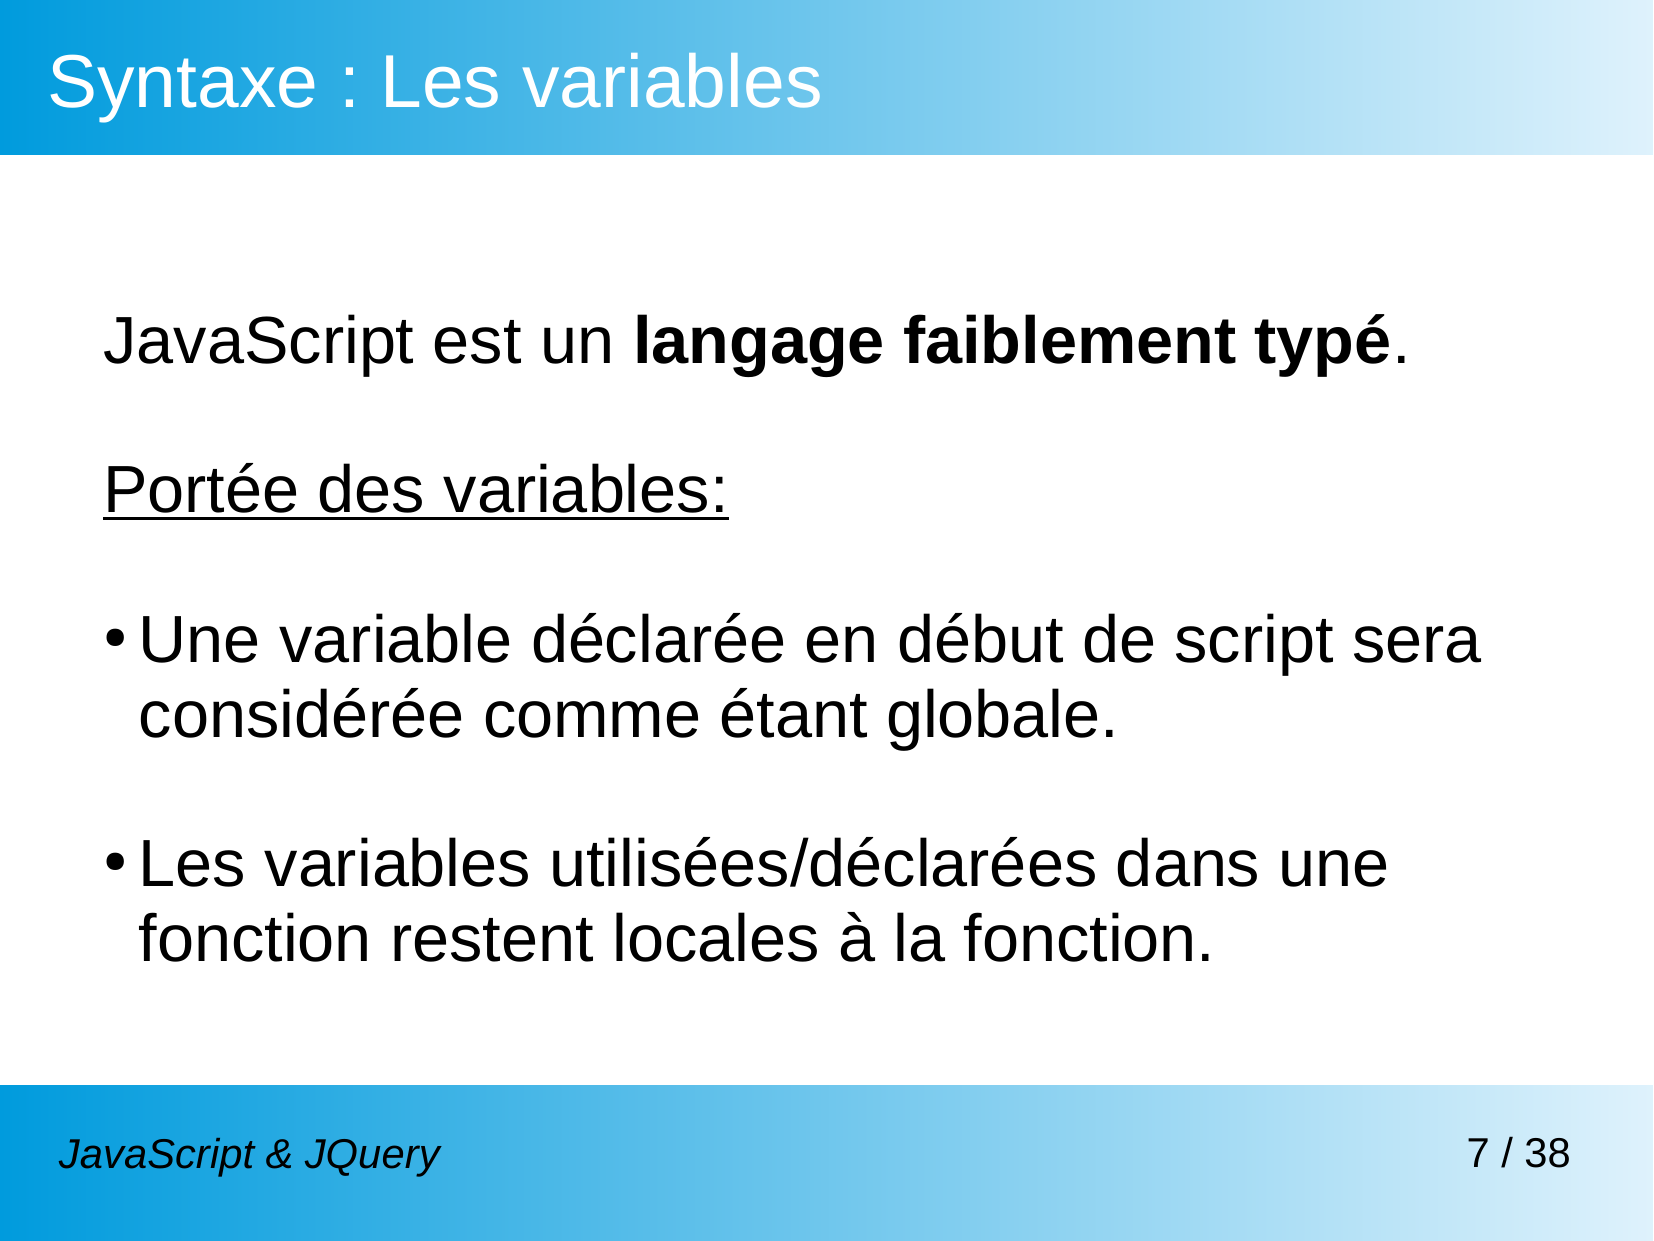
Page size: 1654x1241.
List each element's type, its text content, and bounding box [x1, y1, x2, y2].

text_box JavaScript est un langage faiblement typé. Portée des variables: Une variable déclarée en début de script sera considérée comme étant globale. Les variables utilisées/déclarées dans une fonction restent locales à la fonction. [88, 295, 1565, 984]
title Syntaxe : Les variables [47, 28, 1536, 134]
